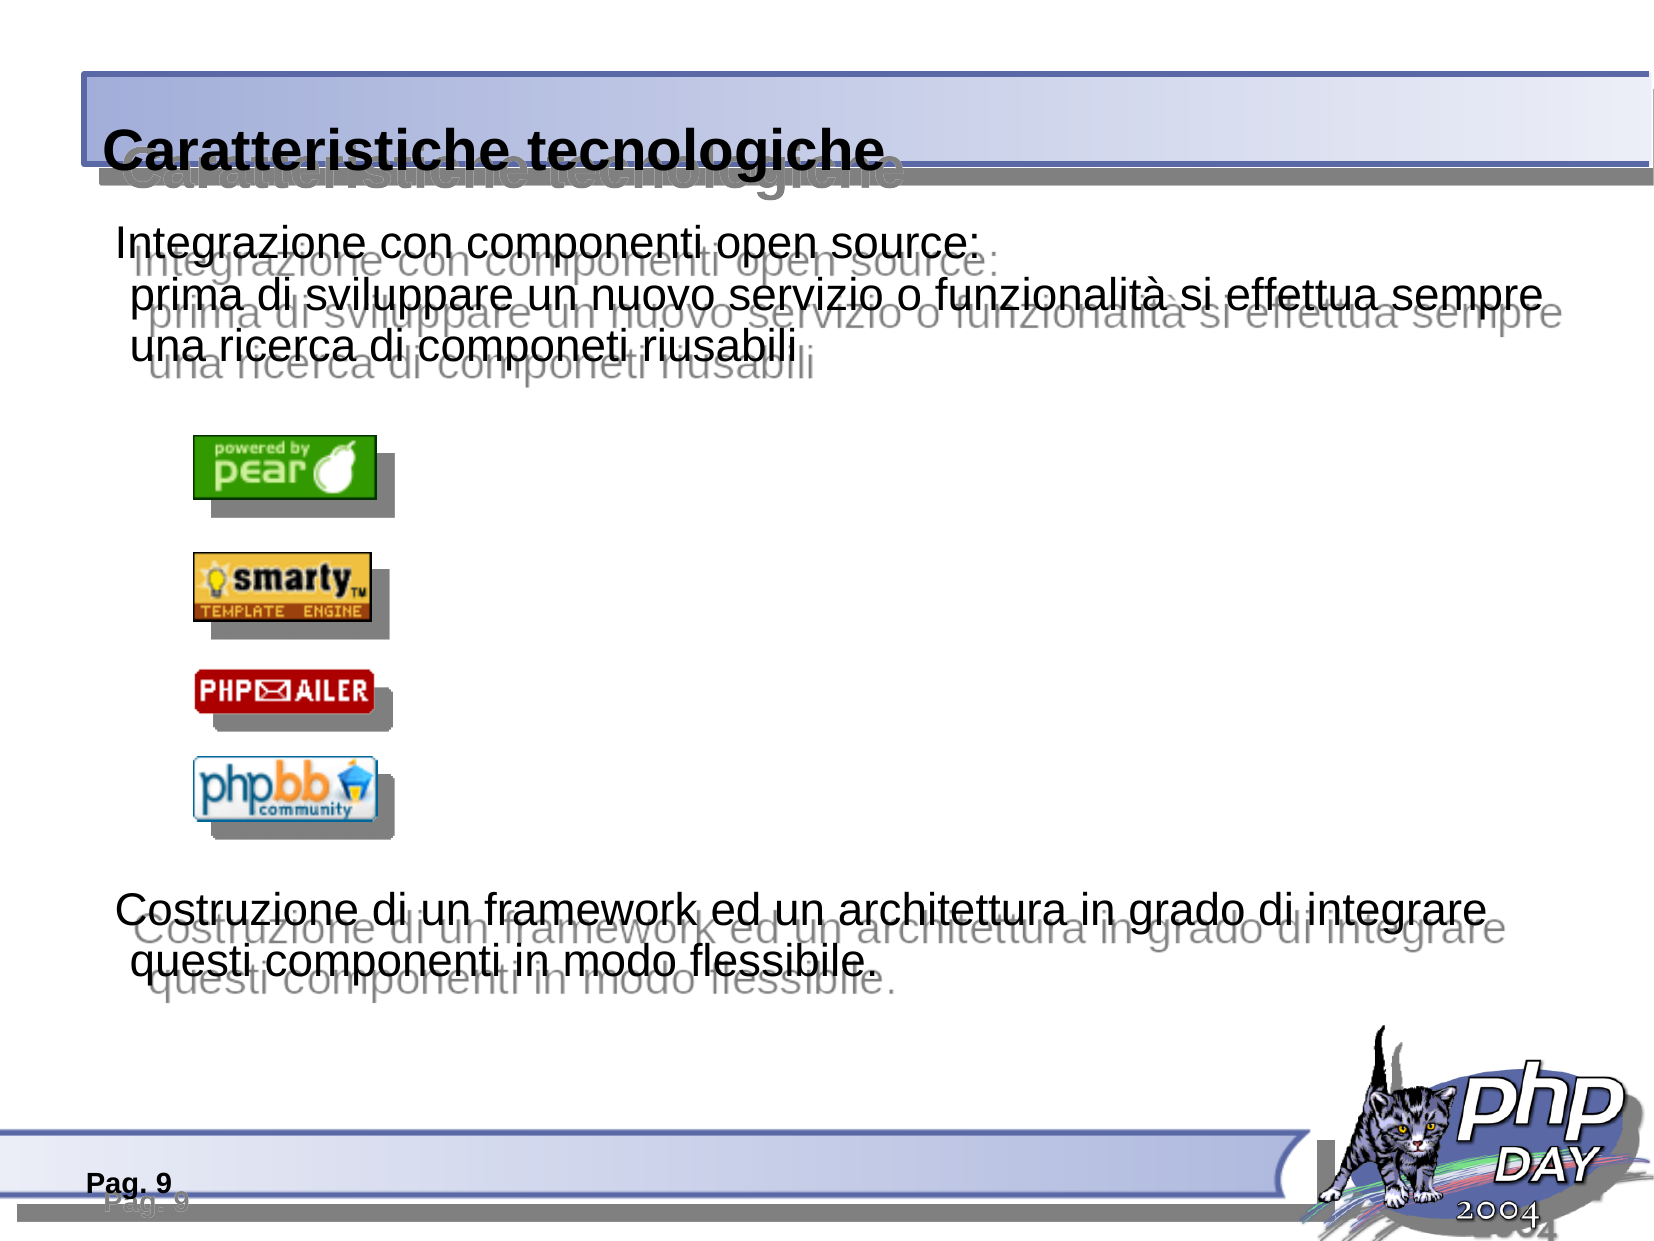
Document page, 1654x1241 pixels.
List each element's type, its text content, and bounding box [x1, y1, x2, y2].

picture [193, 435, 377, 500]
picture [193, 552, 372, 622]
picture [0, 1025, 1652, 1233]
text_box Integrazione con componenti open source: prima di sviluppare un nuovo servizio o funzionalità si effettua sempre una ricerca di componeti riusabili Costruzione di un framework ed un architettura in grado di integrare questi componenti in modo flessibile. [99, 217, 1620, 987]
picture [193, 756, 378, 822]
picture [126, 1180, 133, 1190]
picture [193, 659, 377, 725]
text_box Caratteristiche tecnologiche [102, 85, 1394, 155]
picture [110, 1195, 117, 1201]
